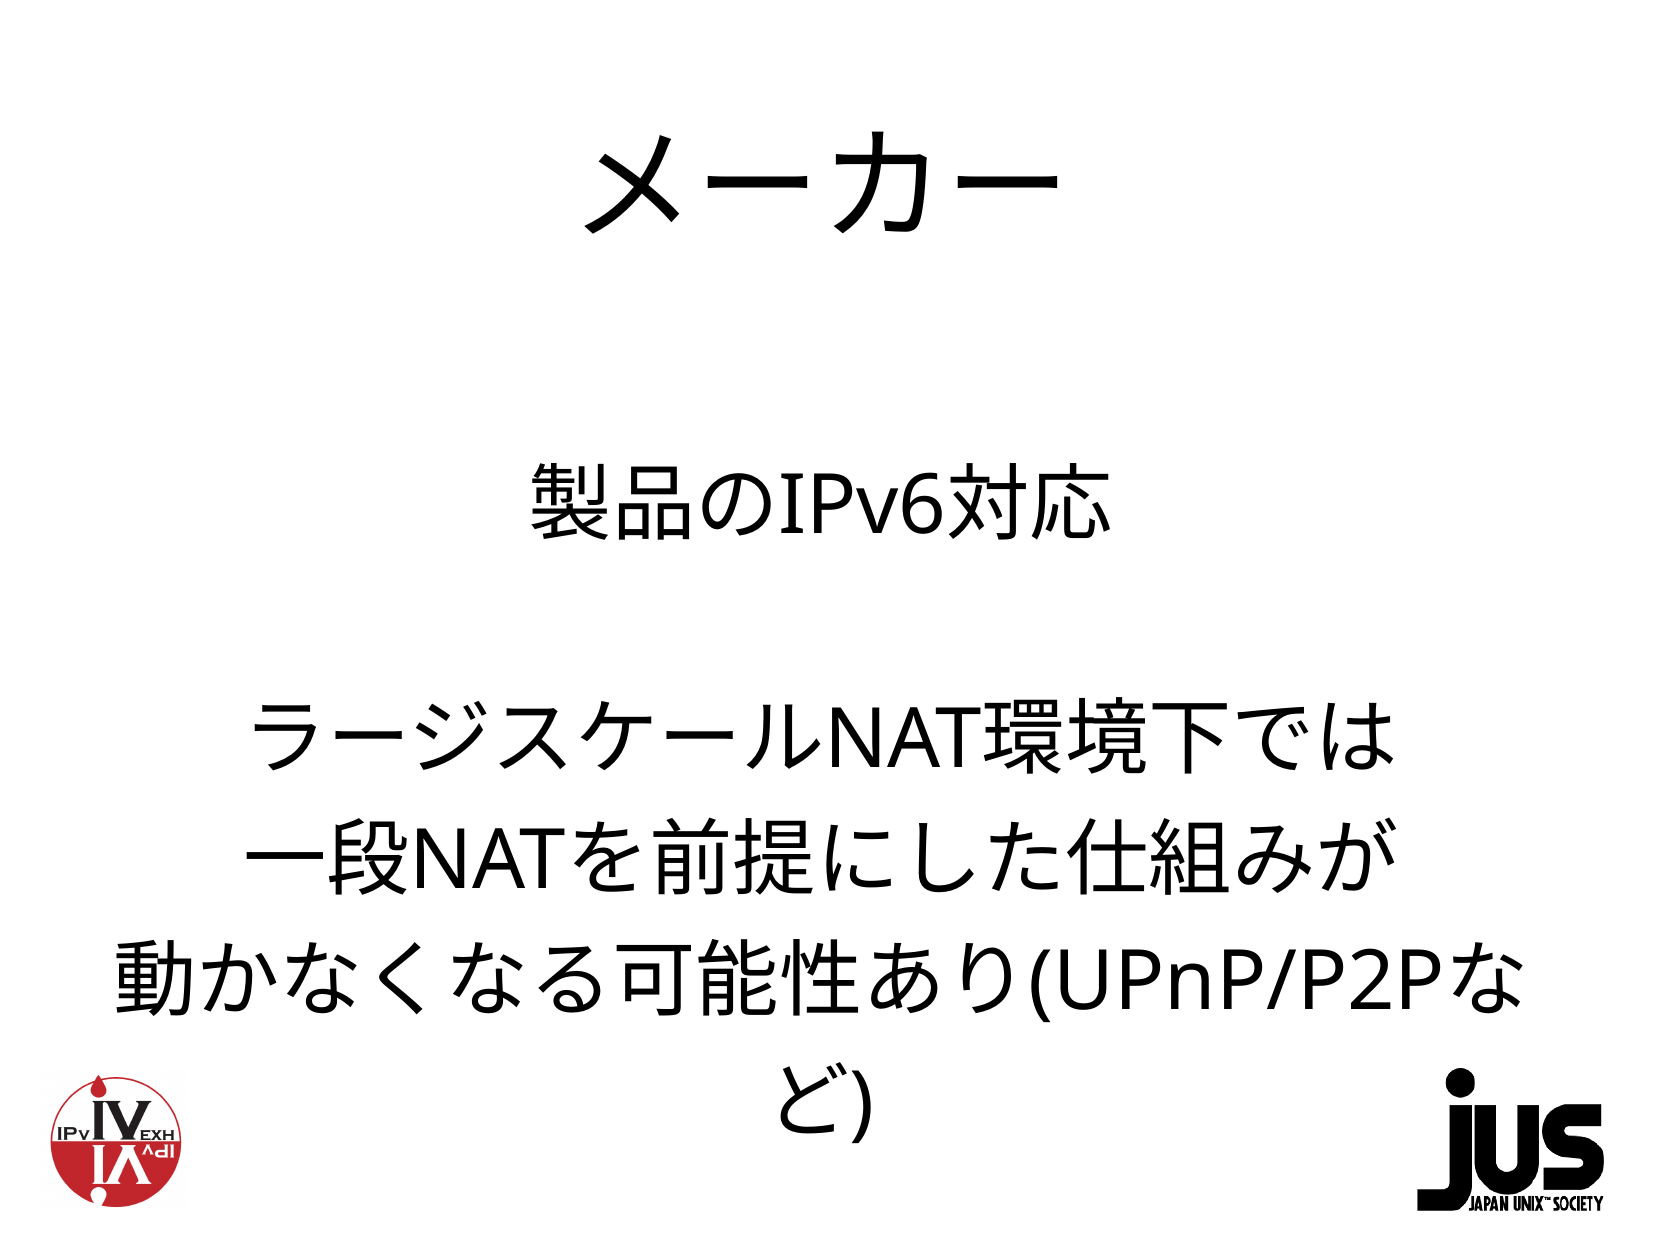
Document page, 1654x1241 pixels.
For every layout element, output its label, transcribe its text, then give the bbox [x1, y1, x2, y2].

subtitle メーカー 製品のIPv6対応 ラージスケールNAT環境下では 一段NATを前提にした仕組みが 動かなくなる可能性あり(UPnP/P2Pなど) [76, 127, 1565, 1113]
picture [1417, 1068, 1604, 1211]
picture [41, 1068, 190, 1210]
